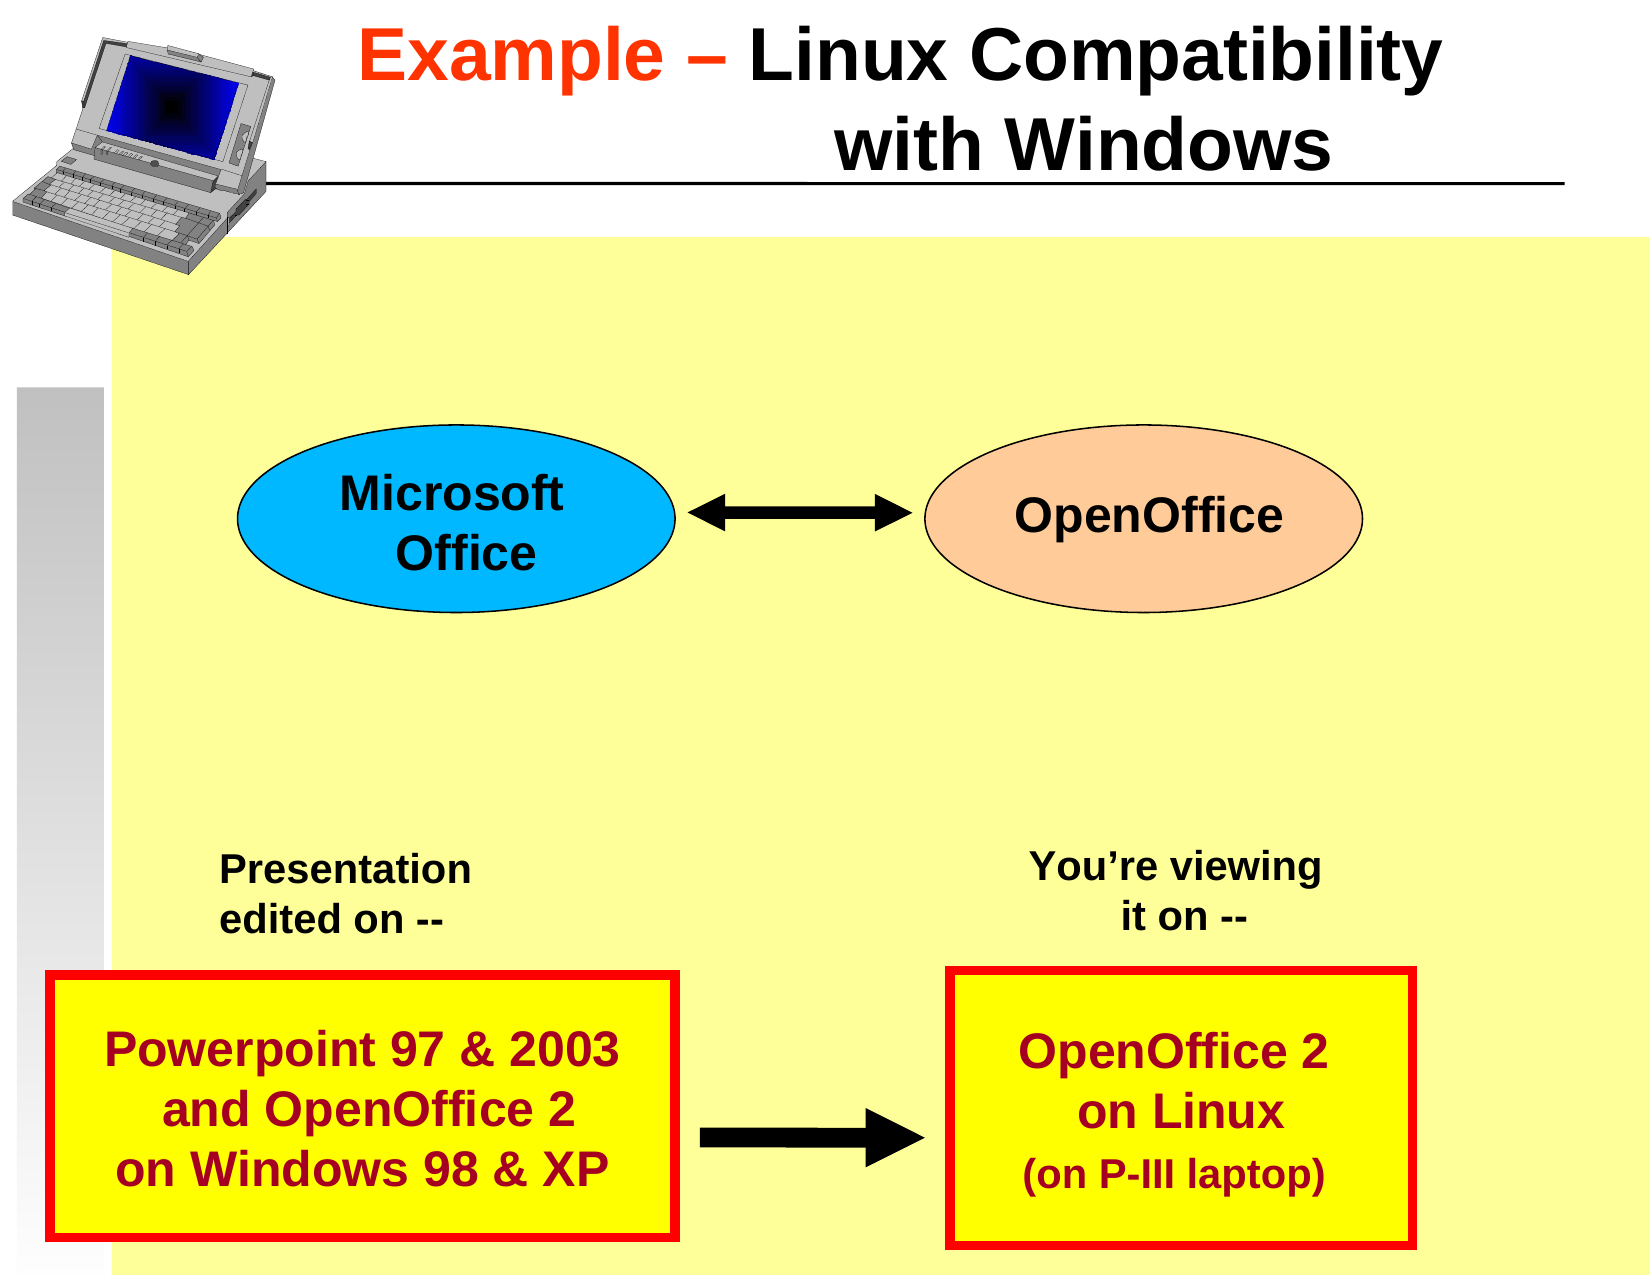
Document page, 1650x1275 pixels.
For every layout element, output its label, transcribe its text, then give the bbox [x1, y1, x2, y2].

text_box Microsoft Office [324, 452, 580, 589]
text_box Powerpoint 97 & 2003 and OpenOffice 2 on Windows 98 & XP [49, 974, 675, 1238]
text_box [16, 387, 105, 1275]
text_box Presentation edited on -- [204, 834, 488, 951]
text_box Example – Linux Compatibility with Windows [342, 0, 1460, 194]
text_box OpenOffice 2 on Linux (on P-III laptop) [949, 970, 1413, 1246]
text_box OpenOffice [1000, 474, 1300, 551]
text_box You’re viewing it on -- [1013, 830, 1338, 947]
text_box [112, 237, 1650, 1275]
picture [12, 37, 276, 276]
